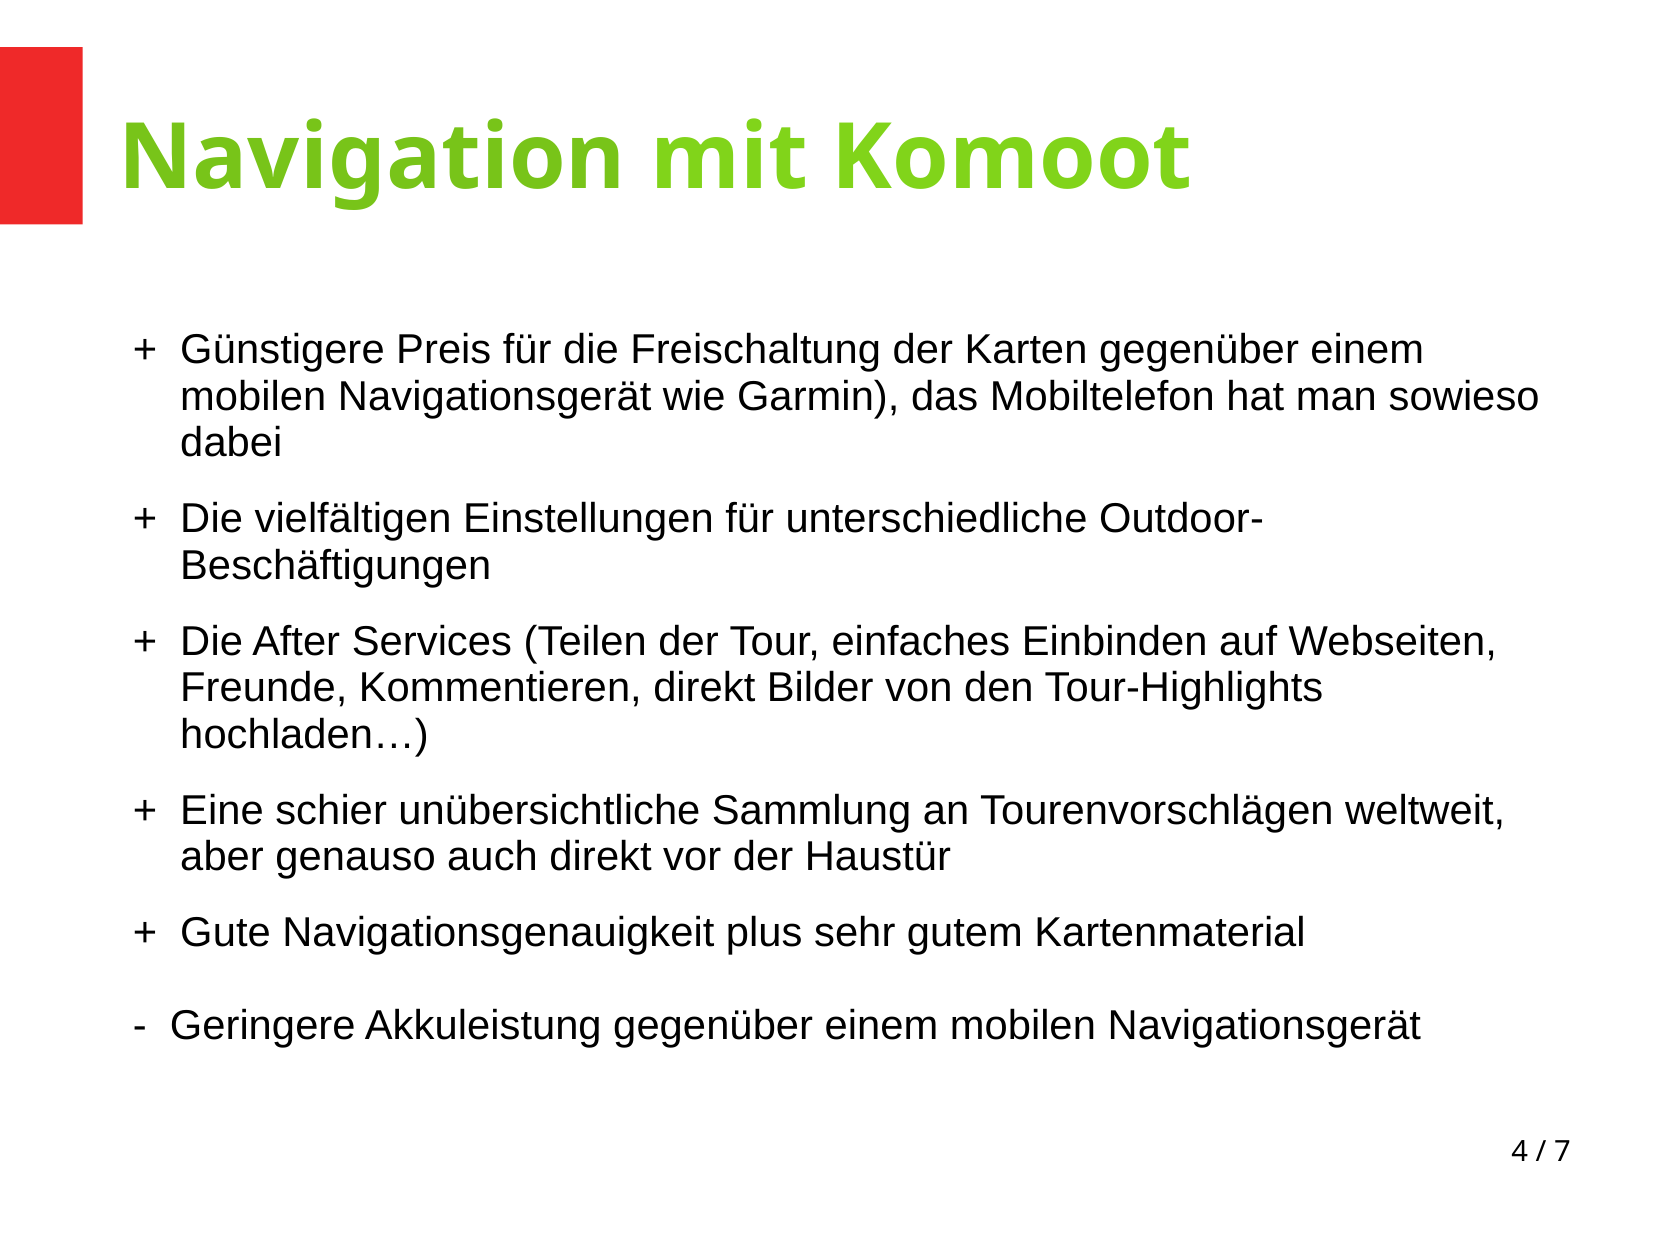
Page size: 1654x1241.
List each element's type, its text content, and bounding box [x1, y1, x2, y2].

title Navigation mit Komoot [118, 49, 1571, 257]
text_box + Günstigere Preis für die Freischaltung der Karten gegenüber einem mobilen Navigationsgerät wie Garmin), das Mobiltelefon hat man sowieso dabei + Die vielfältigen Einstellungen für unterschiedliche Outdoor-Beschäftigungen + Die After Services (Teilen der Tour, einfaches Einbinden auf Webseiten, Freunde, Kommentieren, direkt Bilder von den Tour-Highlights hochladen…) + Eine schier unübersichtliche Sammlung an Tourenvorschlägen weltweit, aber genauso auch direkt vor der Haustür + Gute Navigationsgenauigkeit plus sehr gutem Kartenmaterial - Geringere Akkuleistung gegenüber einem mobilen Navigationsgerät [118, 318, 1571, 1056]
